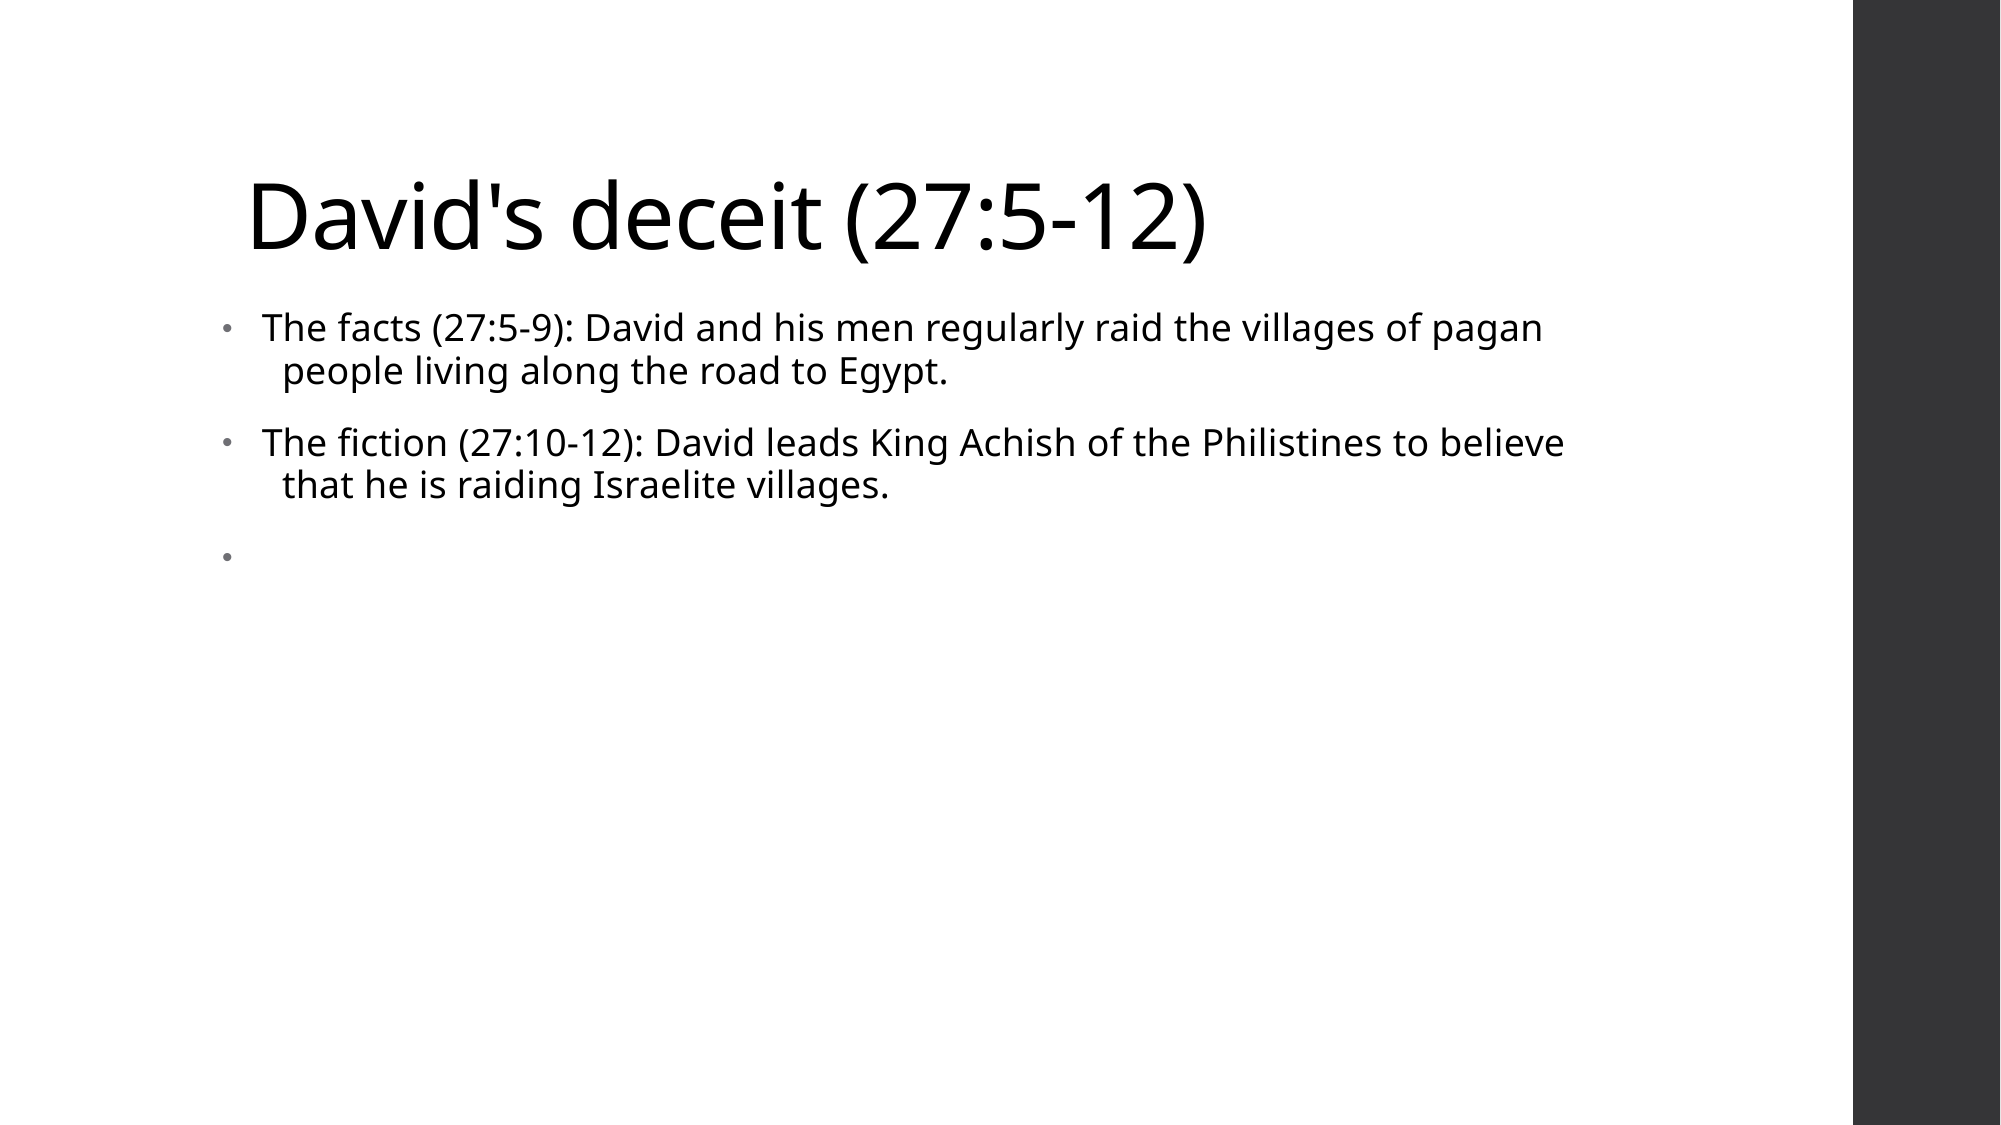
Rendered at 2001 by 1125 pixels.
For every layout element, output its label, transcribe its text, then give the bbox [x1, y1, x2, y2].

title David's deceit (27:5-12) [206, 60, 1797, 278]
list The facts (27:5-9): David and his men regularly raid the villages of pagan people living along the road to Egypt. The fiction (27:10-12): David leads King Achish of the Philistines to believe that he is raiding Israelite villages. [206, 299, 1617, 1014]
